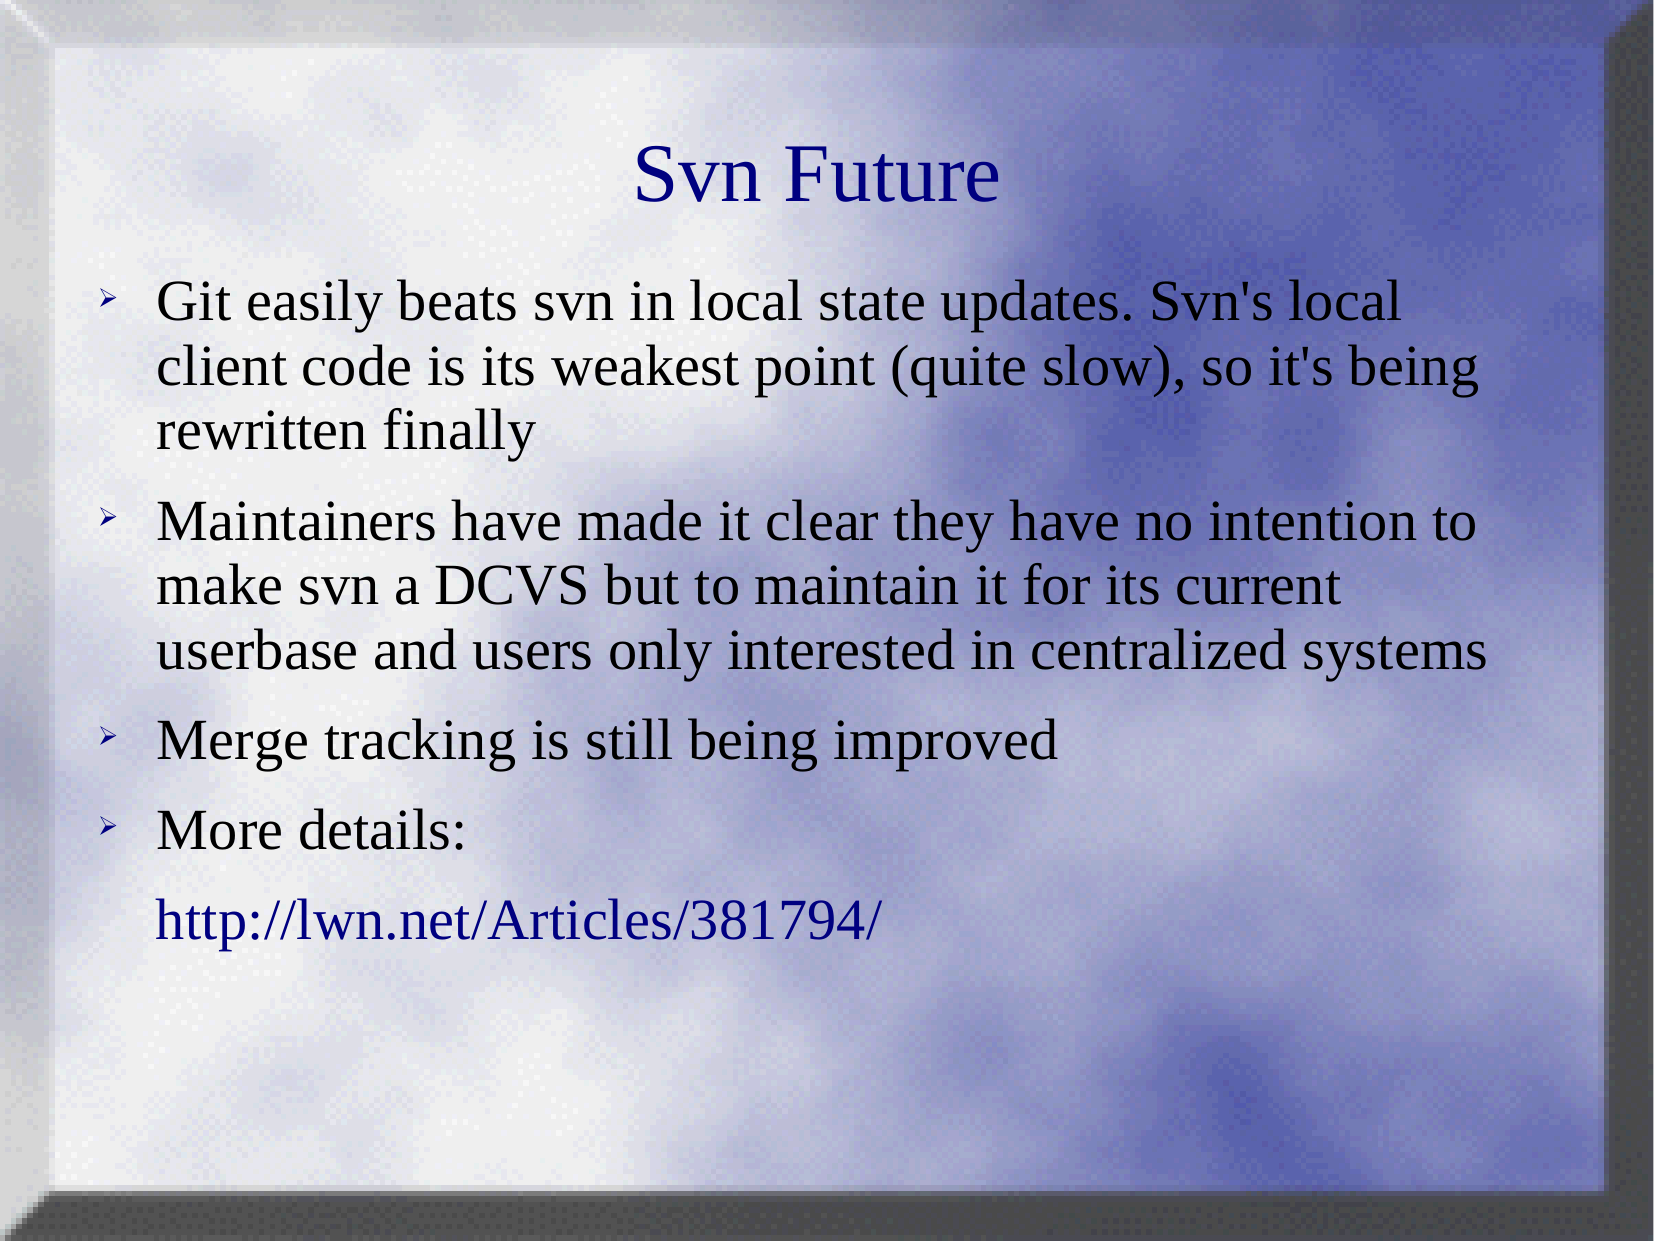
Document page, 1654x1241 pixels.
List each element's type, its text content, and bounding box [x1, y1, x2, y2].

title Svn Future [198, 119, 1437, 227]
list Git easily beats svn in local state updates. Svn's local client code is its weakest point (quite slow), so it's being rewritten finally Maintainers have made it clear they have no intention to make svn a DCVS but to maintain it for its current userbase and users only interested in centralized systems Merge tracking is still being improved More details: http://lwn.net/Articles/381794/ [97, 268, 1510, 1049]
picture [0, 0, 1654, 1241]
